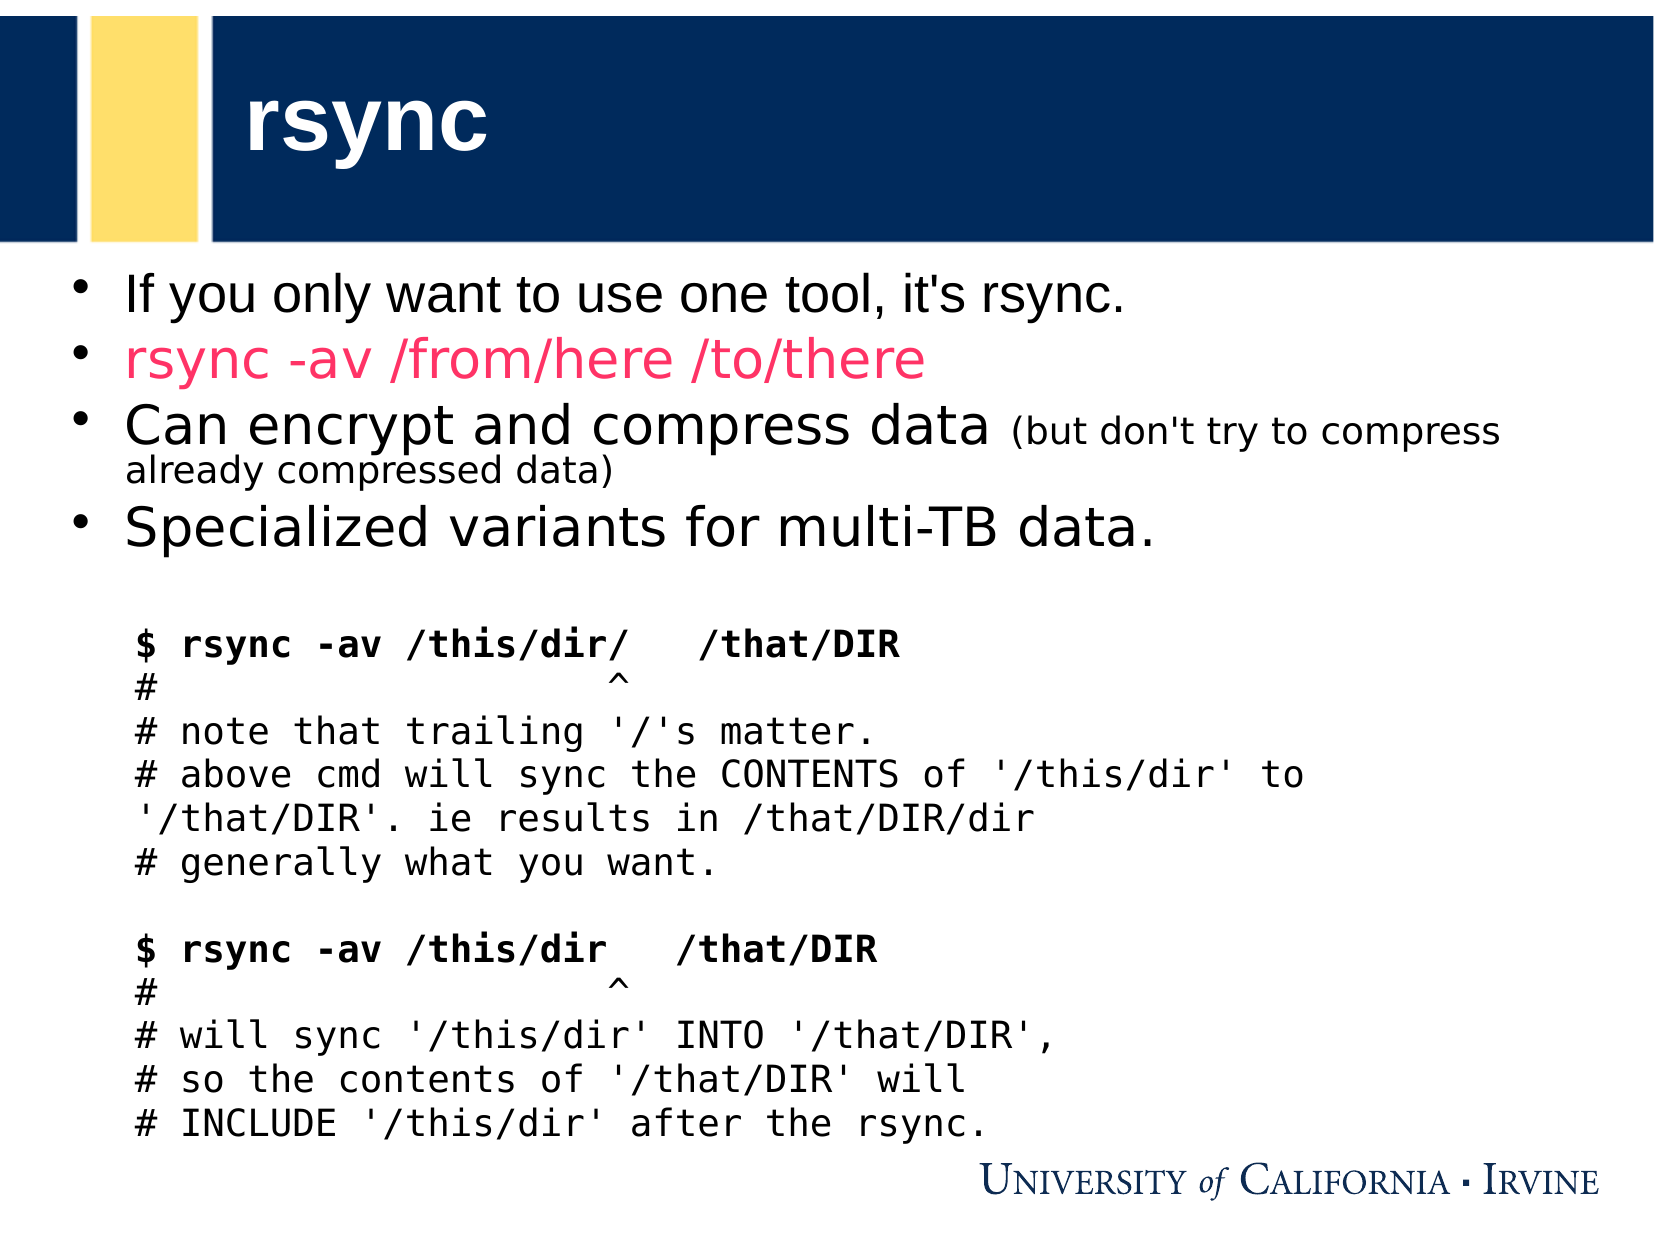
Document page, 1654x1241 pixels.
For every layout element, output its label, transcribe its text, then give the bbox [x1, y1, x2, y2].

subtitle If you only want to use one tool, it's rsync. rsync -av /from/here /to/there Can encrypt and compress data (but don't try to compress already compressed data) Specialized variants for multi-TB data. [39, 263, 1615, 1125]
title rsync [229, 0, 1636, 228]
picture [0, 16, 1654, 1241]
text_box $ rsync -av /this/dir/ /that/DIR # ^ # note that trailing '/'s matter. # above cmd will sync the CONTENTS of '/this/dir' to '/that/DIR'. ie results in /that/DIR/dir # generally what you want. $ rsync -av /this/dir /that/DIR # ^ # will sync '/this/dir' INTO '/that/DIR', # so the contents of '/that/DIR' will # INCLUDE '/this/dir' after the rsync. [120, 615, 1336, 1201]
